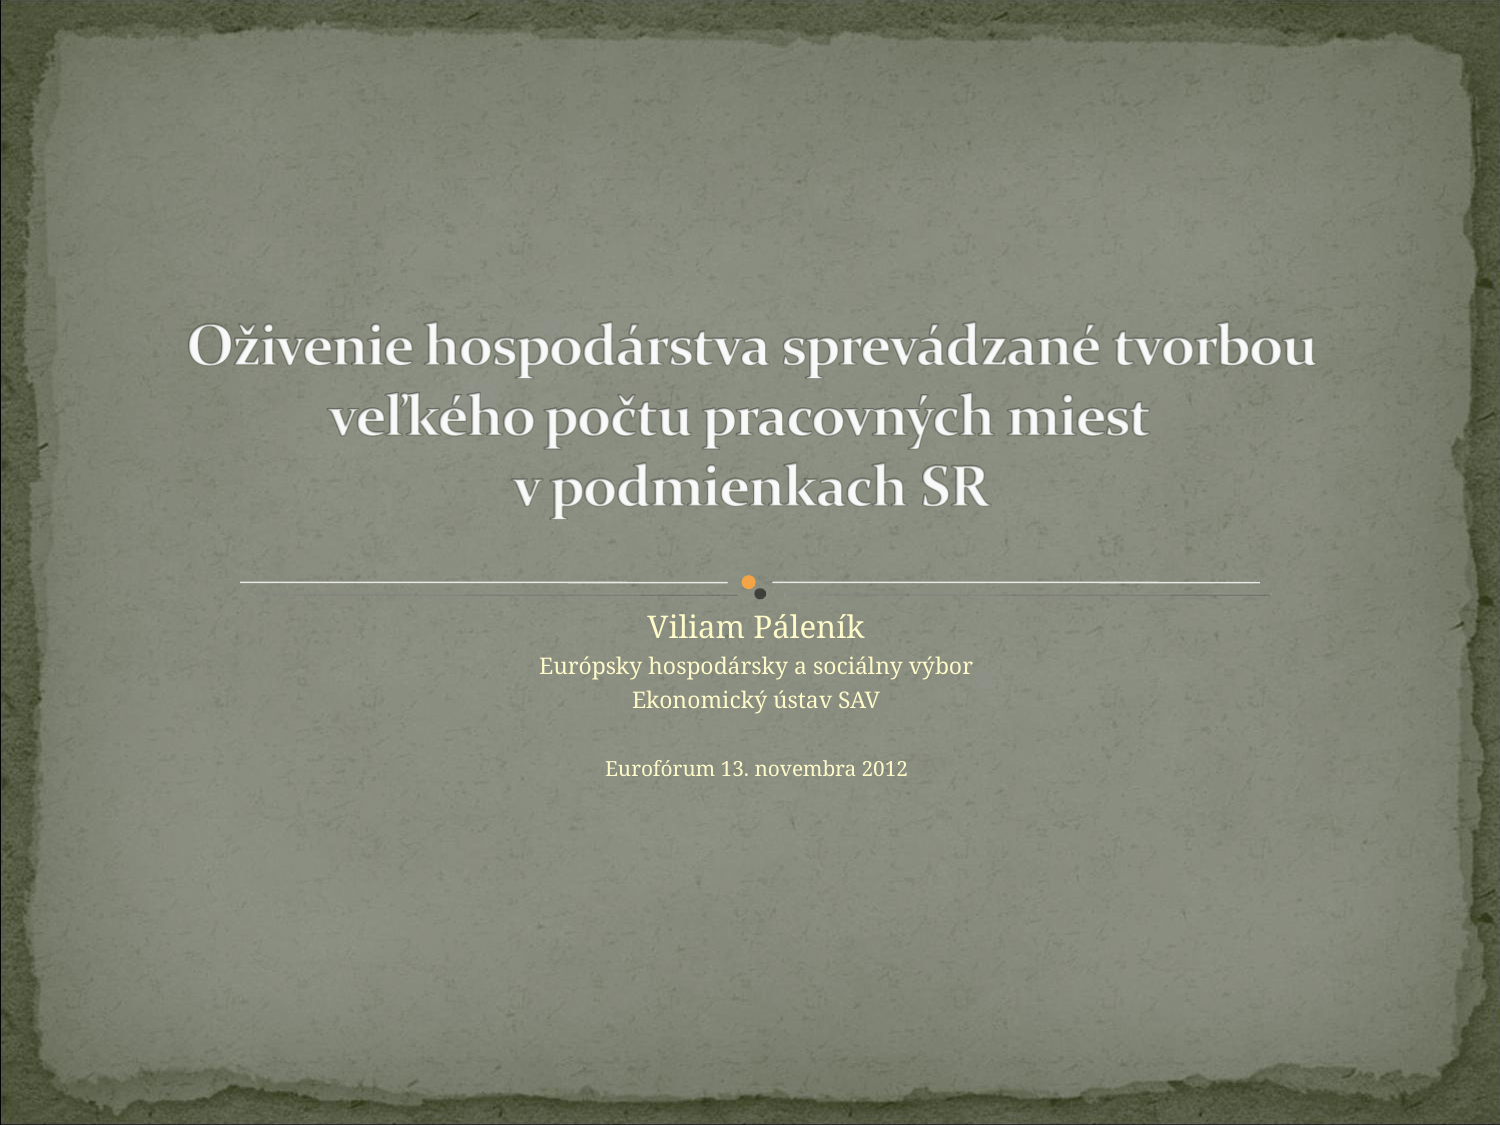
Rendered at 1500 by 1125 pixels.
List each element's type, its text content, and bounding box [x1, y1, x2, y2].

picture [0, 0, 1500, 1125]
text_box [111, 230, 1390, 529]
text_box Viliam Páleník Európsky hospodársky a sociálny výbor Ekonomický ústav SAV Eurofórum 13. novembra 2012 [75, 606, 1438, 795]
